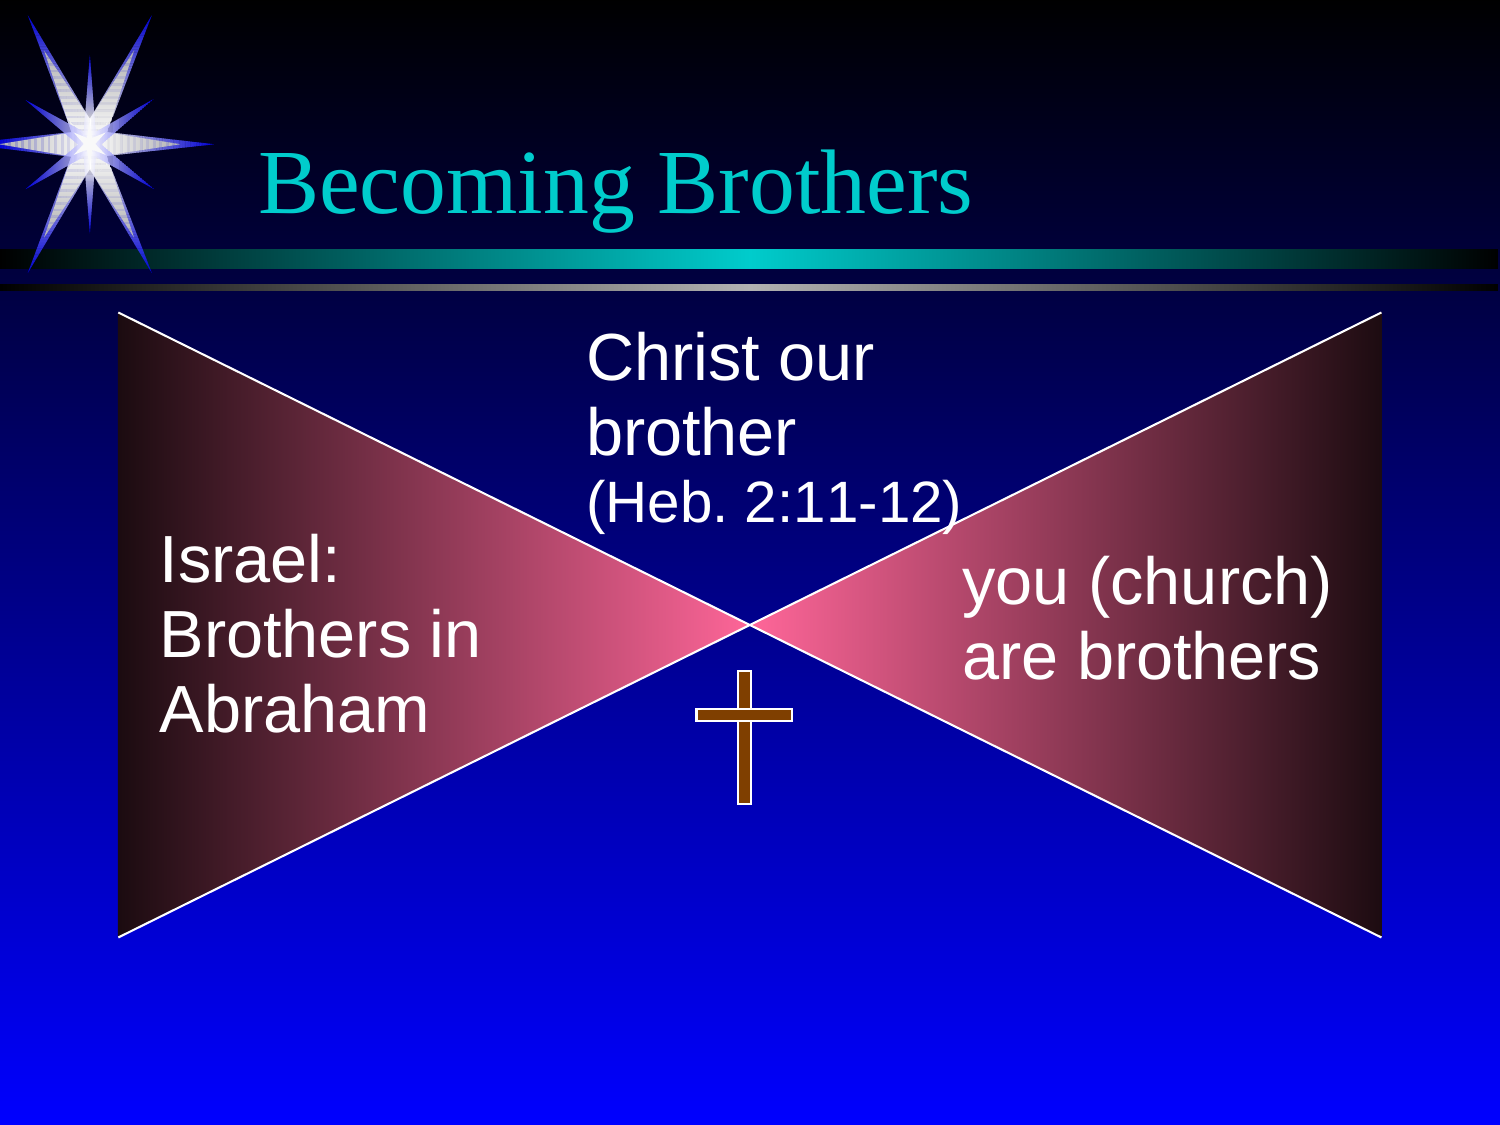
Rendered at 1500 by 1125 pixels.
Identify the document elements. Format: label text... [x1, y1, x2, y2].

text_box Christ our brother (Heb. 2:11-12) [571, 312, 1045, 543]
text_box [755, 543, 1382, 936]
text_box [696, 671, 792, 804]
text_box [632, 569, 745, 681]
text_box [117, 314, 521, 936]
text_box [1045, 314, 1382, 536]
text_box you (church) are brothers [947, 536, 1382, 702]
text_box Israel: Brothers in Abraham [144, 514, 632, 755]
title Becoming Brothers [243, 64, 1494, 301]
